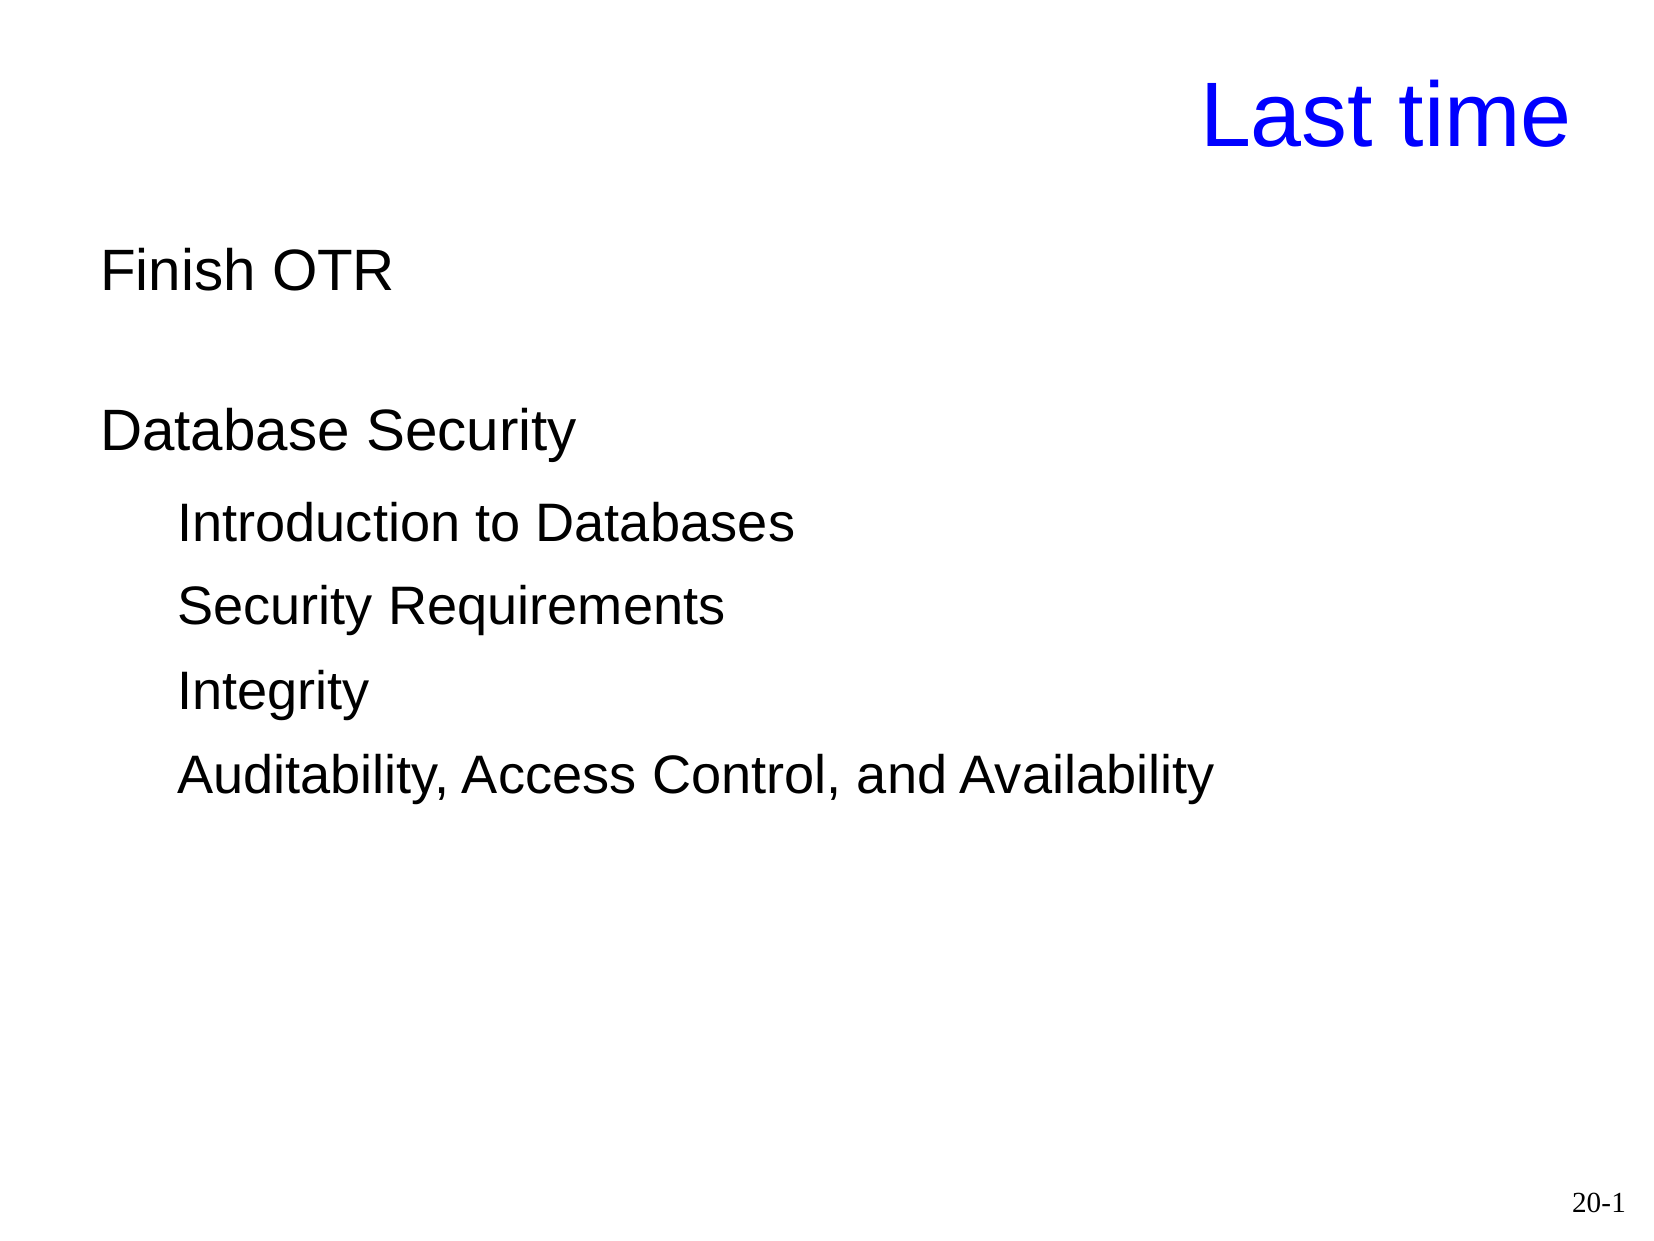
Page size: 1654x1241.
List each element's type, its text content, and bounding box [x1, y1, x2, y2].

title Last time [84, 18, 1573, 211]
list Finish OTR Database Security Introduction to Databases Security Requirements Integrity Auditability, Access Control, and Availability [82, 237, 1571, 1156]
